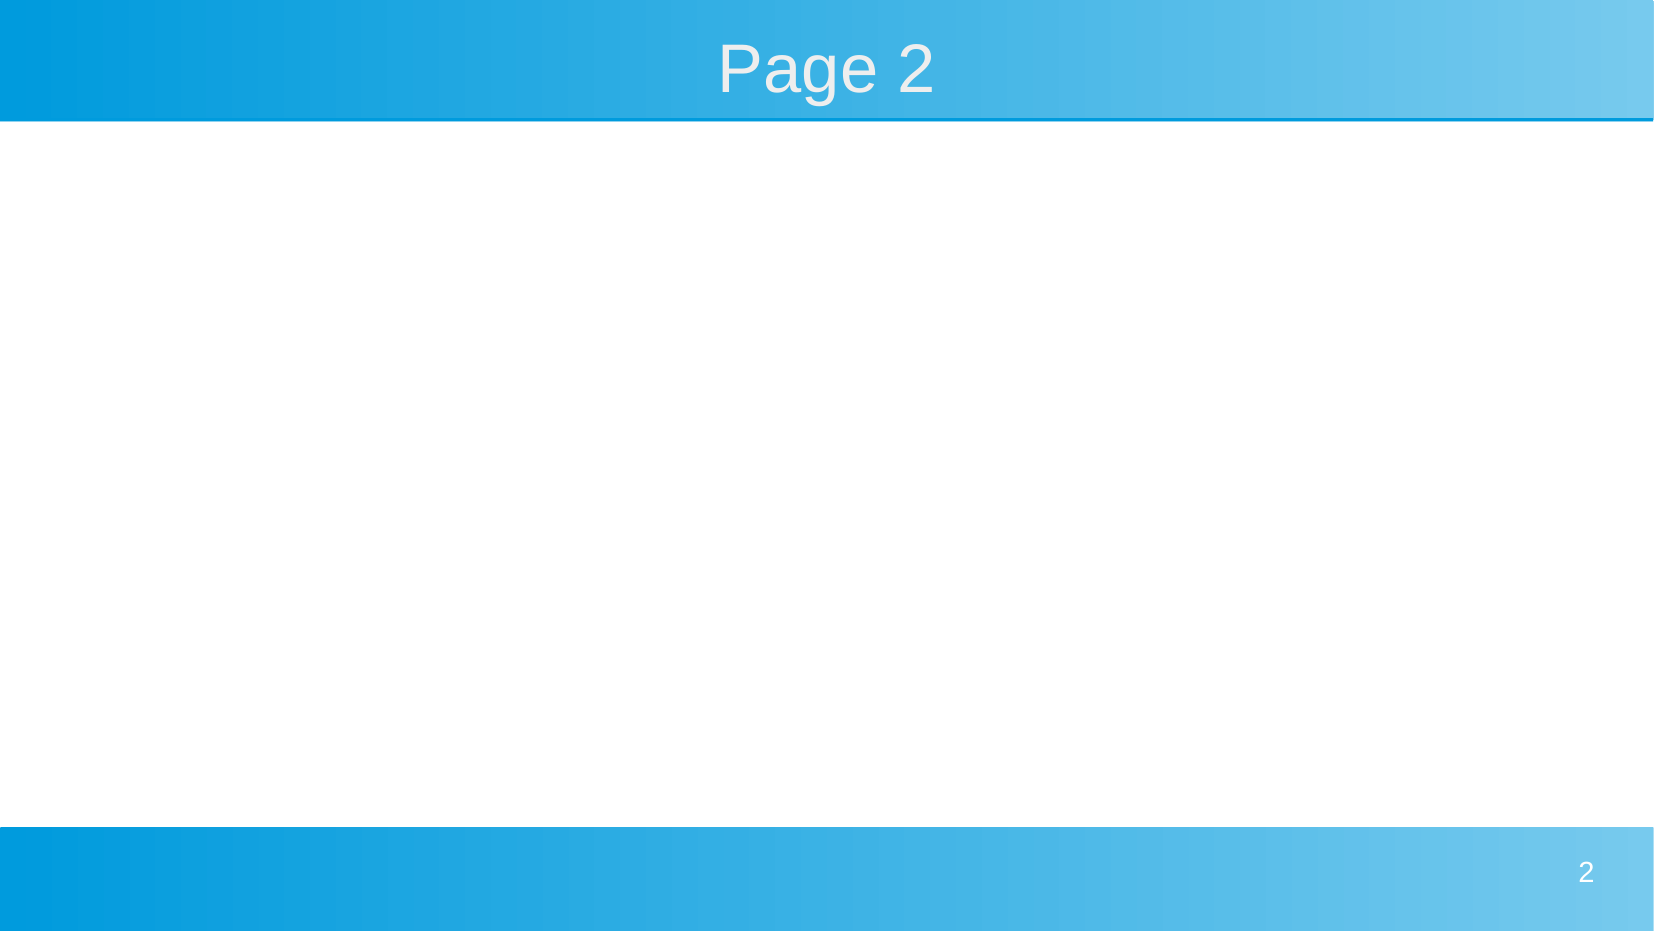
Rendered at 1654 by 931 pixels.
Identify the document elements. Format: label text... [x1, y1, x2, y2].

title Page 2 [59, 29, 1595, 108]
